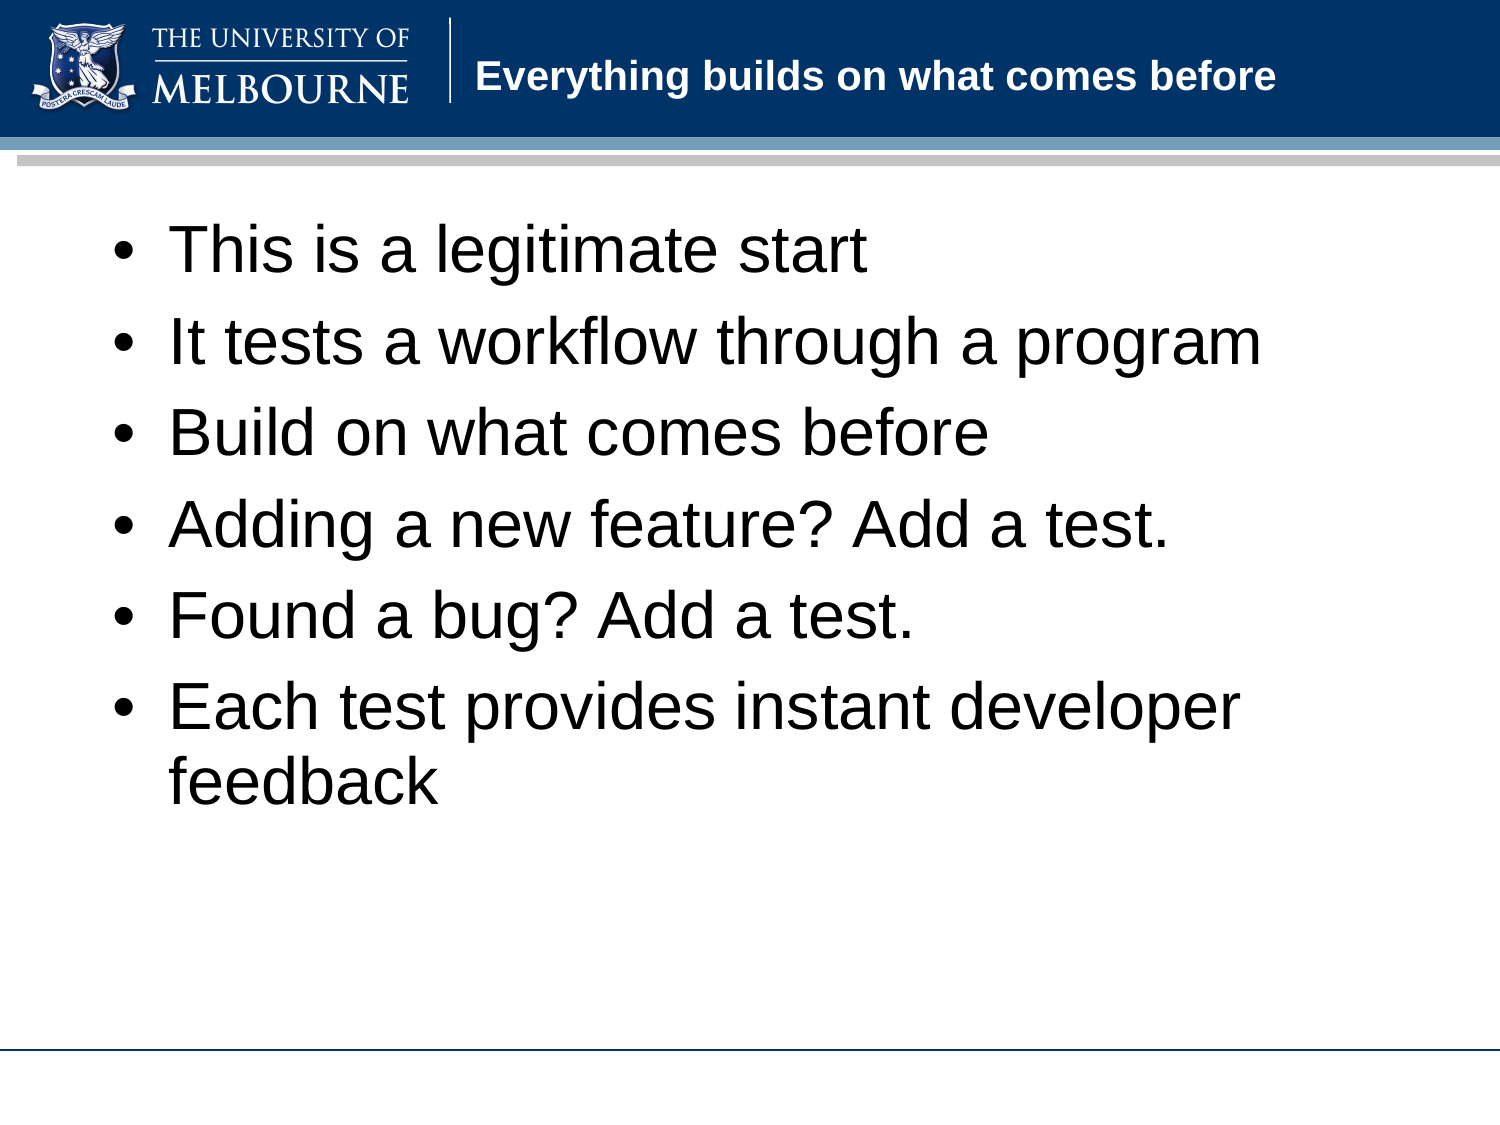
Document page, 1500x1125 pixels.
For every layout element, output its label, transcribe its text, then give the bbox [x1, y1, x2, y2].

title Everything builds on what comes before [474, 19, 1450, 133]
picture [87, 150, 229, 155]
picture [24, 17, 413, 119]
list This is a legitimate start It tests a workflow through a program Build on what comes before Adding a new feature? Add a test. Found a bug? Add a test. Each test provides instant developer feedback [112, 212, 1388, 1001]
